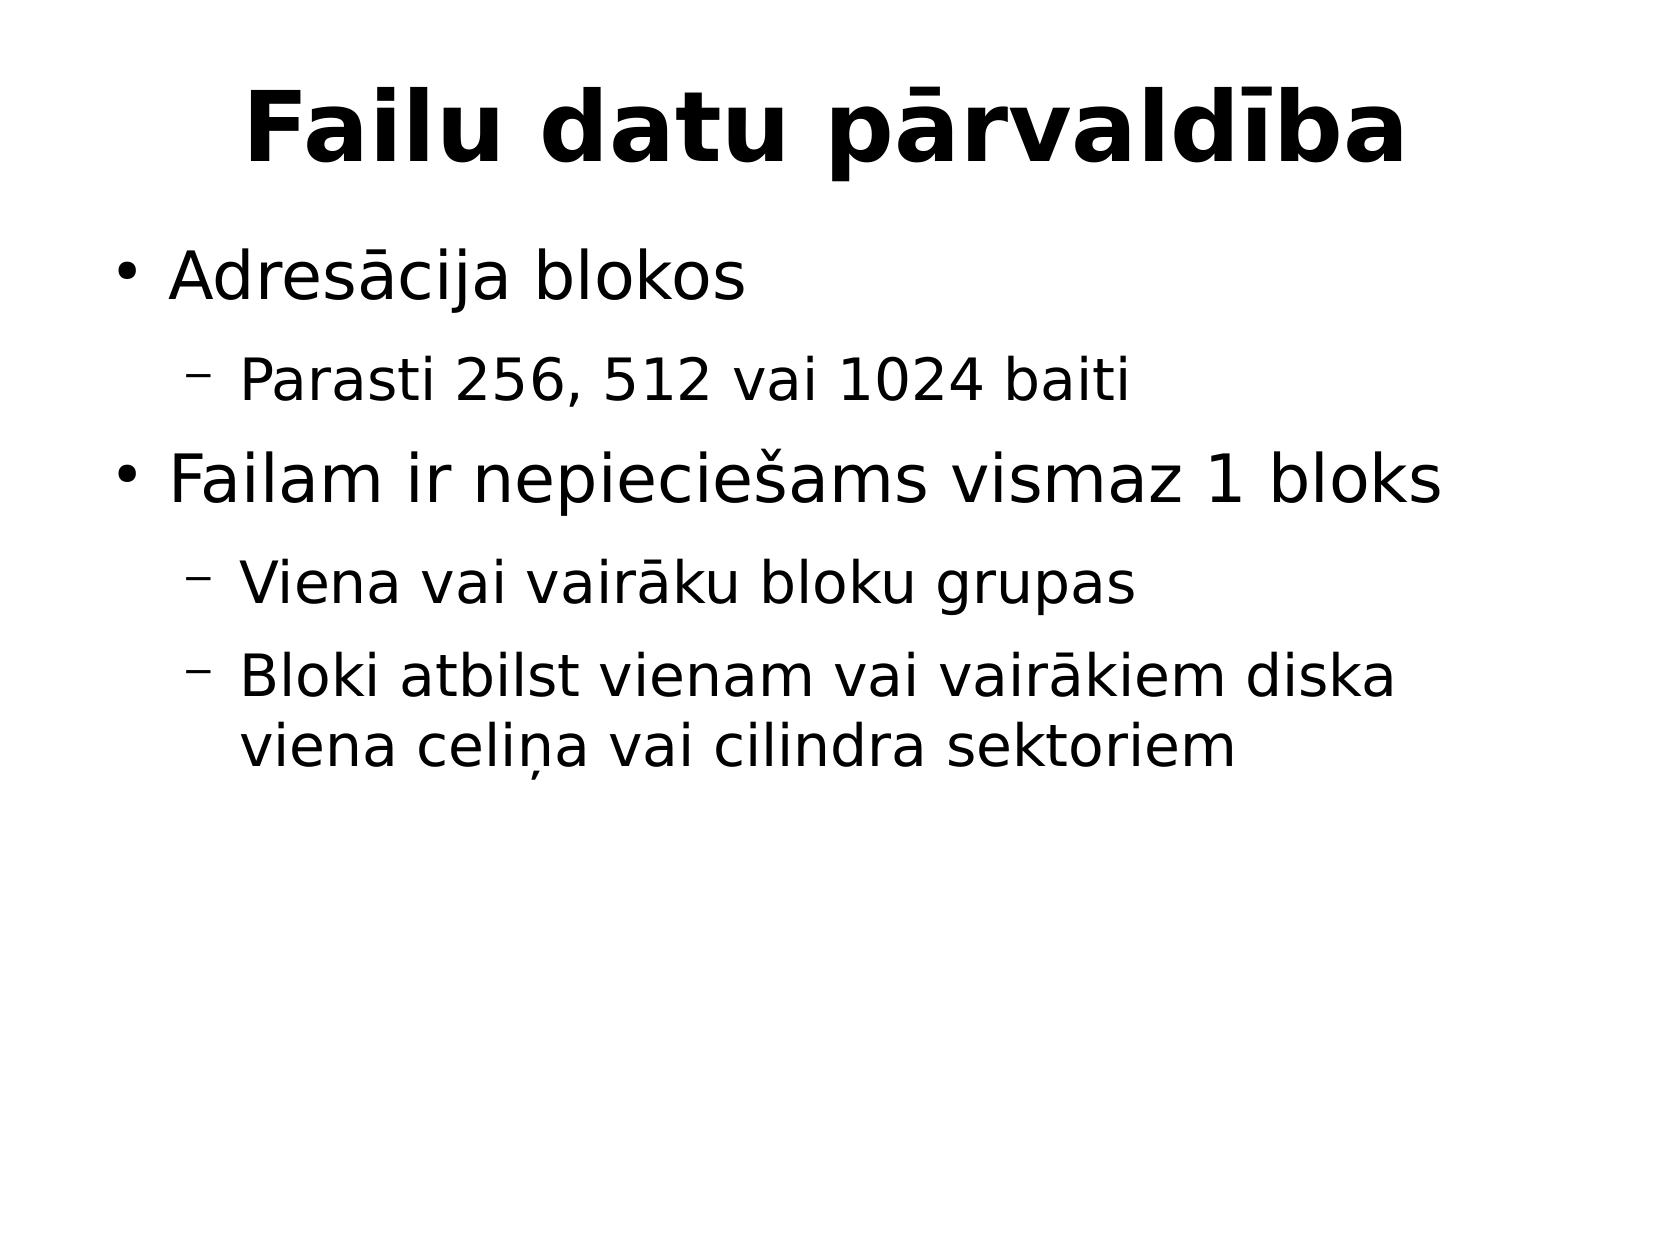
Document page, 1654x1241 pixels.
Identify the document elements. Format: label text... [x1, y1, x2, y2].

list Adresācija blokos Parasti 256, 512 vai 1024 baiti Failam ir nepieciešams vismaz 1 bloks Viena vai vairāku bloku grupas Bloki atbilst vienam vai vairākiem diska viena celiņa vai cilindra sektoriem [82, 225, 1538, 1186]
title Failu datu pārvaldība [82, 49, 1571, 196]
